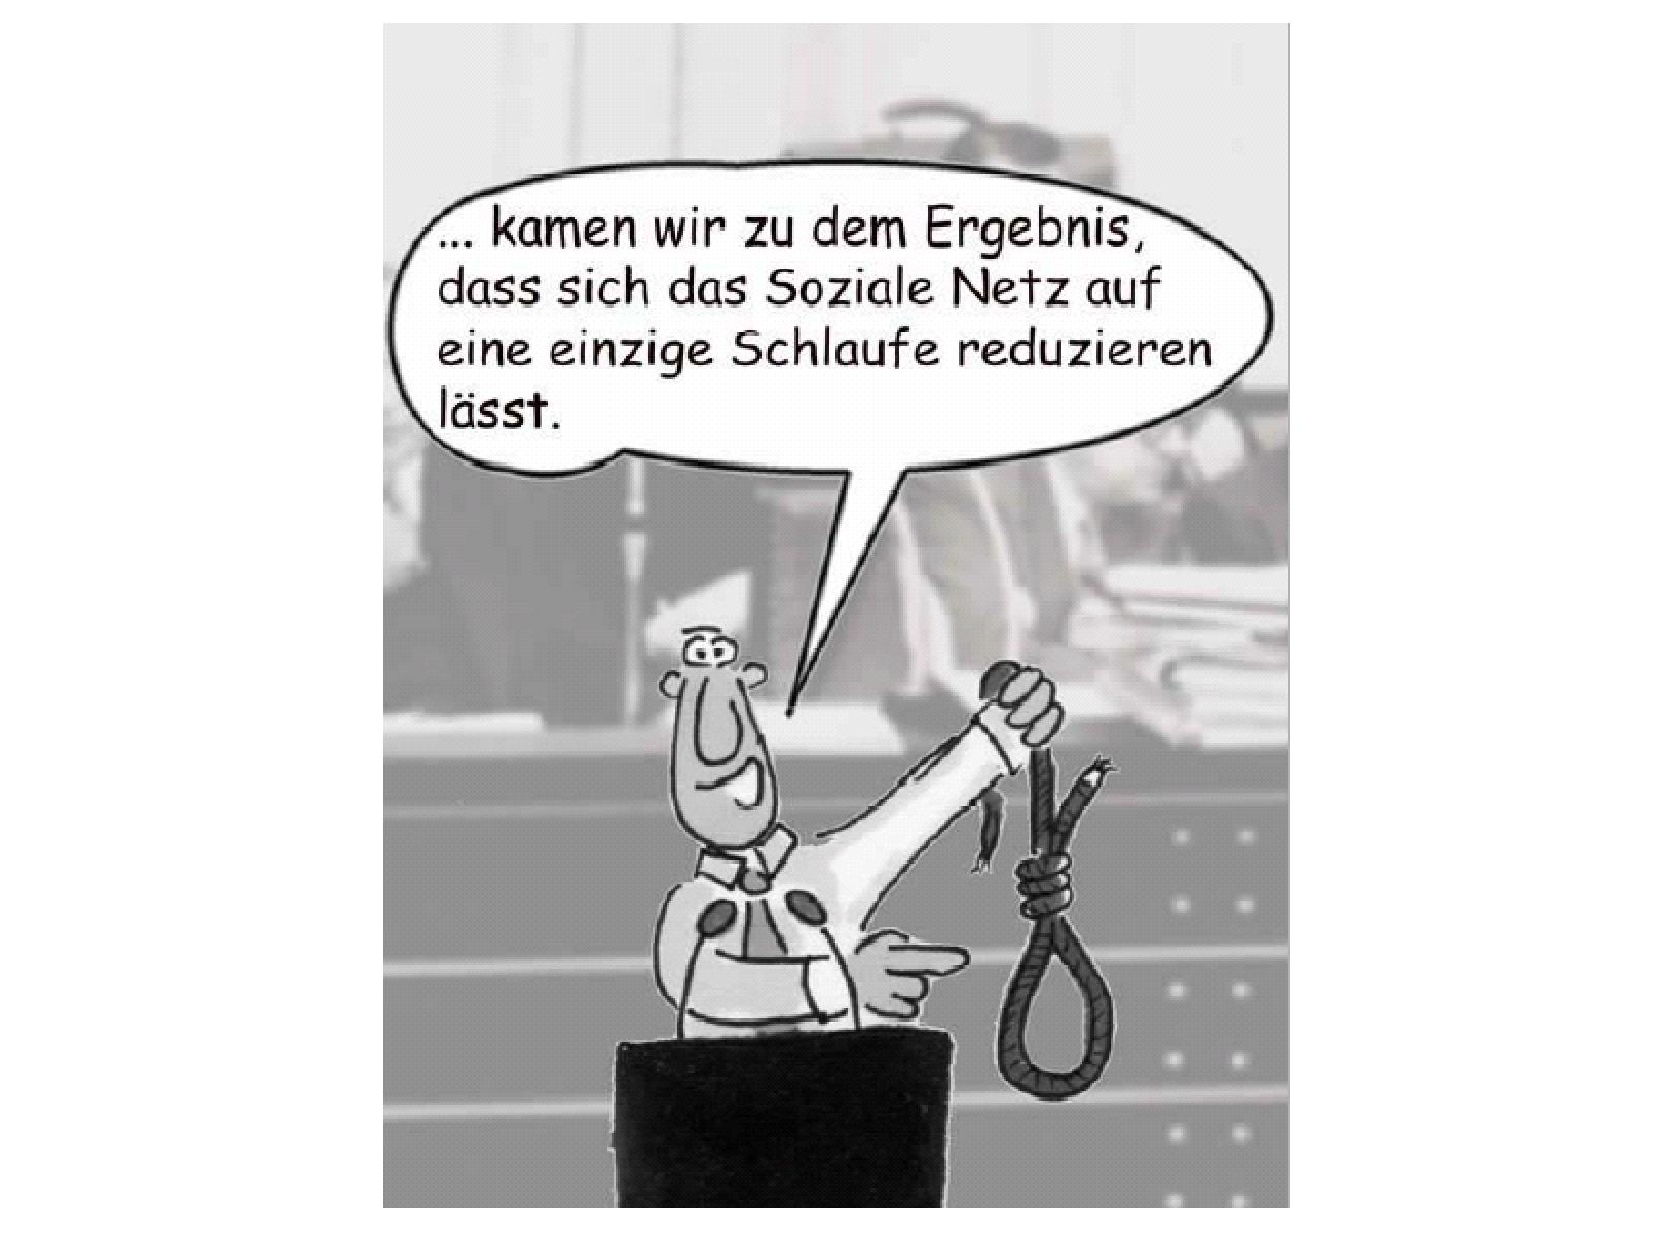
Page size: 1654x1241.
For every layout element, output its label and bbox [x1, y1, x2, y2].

picture [349, 5, 1325, 1241]
